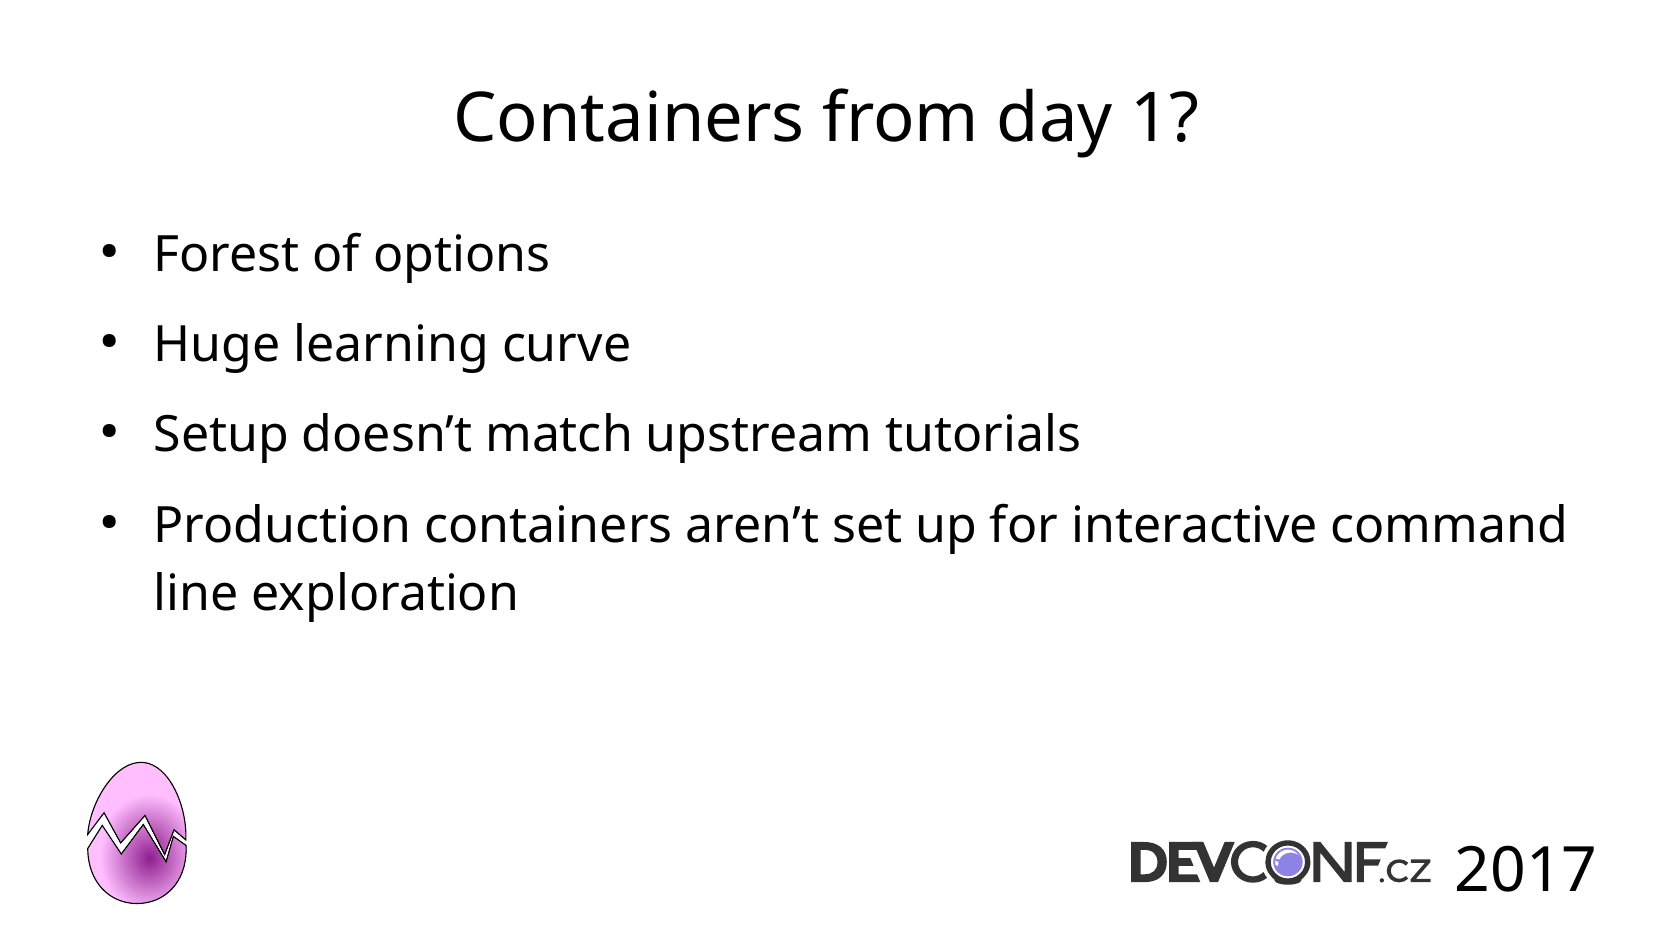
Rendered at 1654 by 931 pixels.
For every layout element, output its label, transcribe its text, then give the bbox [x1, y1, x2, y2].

list Forest of options Huge learning curve Setup doesn’t match upstream tutorials Production containers aren’t set up for interactive command line exploration [82, 217, 1571, 758]
title Containers from day 1? [82, 37, 1571, 193]
